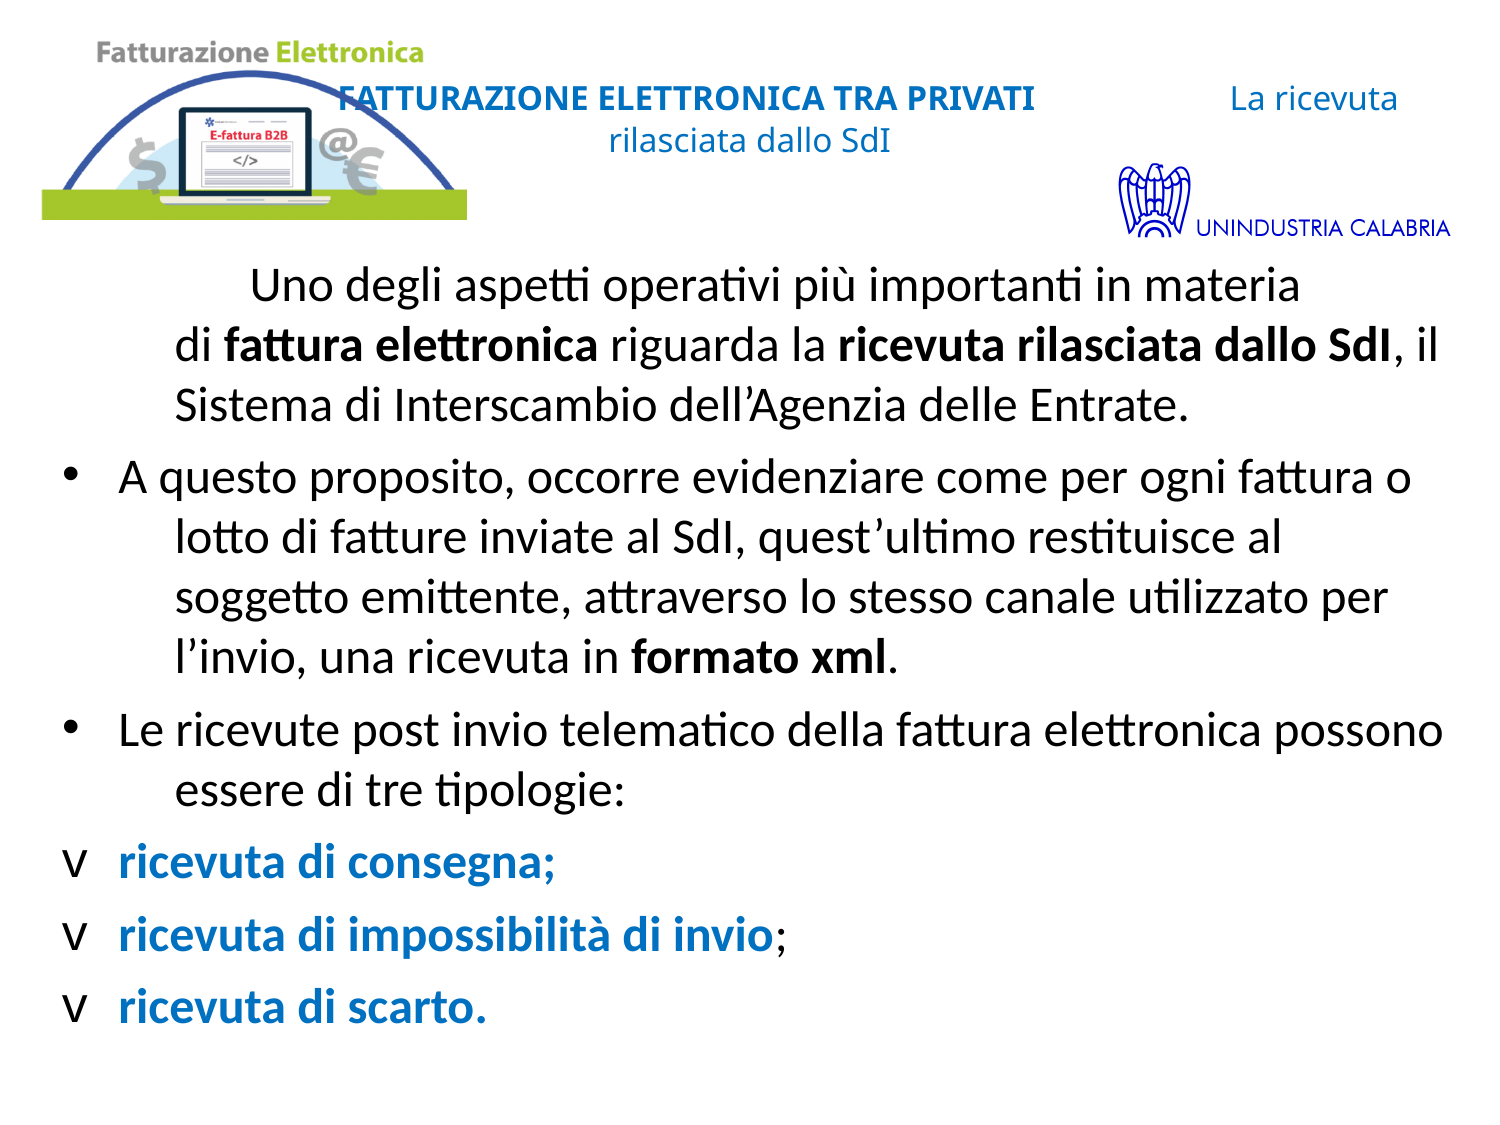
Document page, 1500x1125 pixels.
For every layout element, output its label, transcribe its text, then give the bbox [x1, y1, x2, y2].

picture [1116, 160, 1452, 239]
title FATTURAZIONE ELETTRONICA TRA PRIVATI La ricevuta rilasciata dallo SdI [75, 45, 1426, 233]
picture [41, 31, 467, 221]
list Uno degli aspetti operativi più importanti in materia di fattura elettronica riguarda la ricevuta rilasciata dallo SdI, il Sistema di Interscambio dell’Agenzia delle Entrate. A questo proposito, occorre evidenziare come per ogni fattura o lotto di fatture inviate al SdI, quest’ultimo restituisce al soggetto emittente, attraverso lo stesso canale utilizzato per l’invio, una ricevuta in formato xml. Le ricevute post invio telematico della fattura elettronica possono essere di tre tipologie: ricevuta di consegna; ricevuta di impossibilità di invio; ricevuta di scarto. [47, 243, 1483, 1059]
